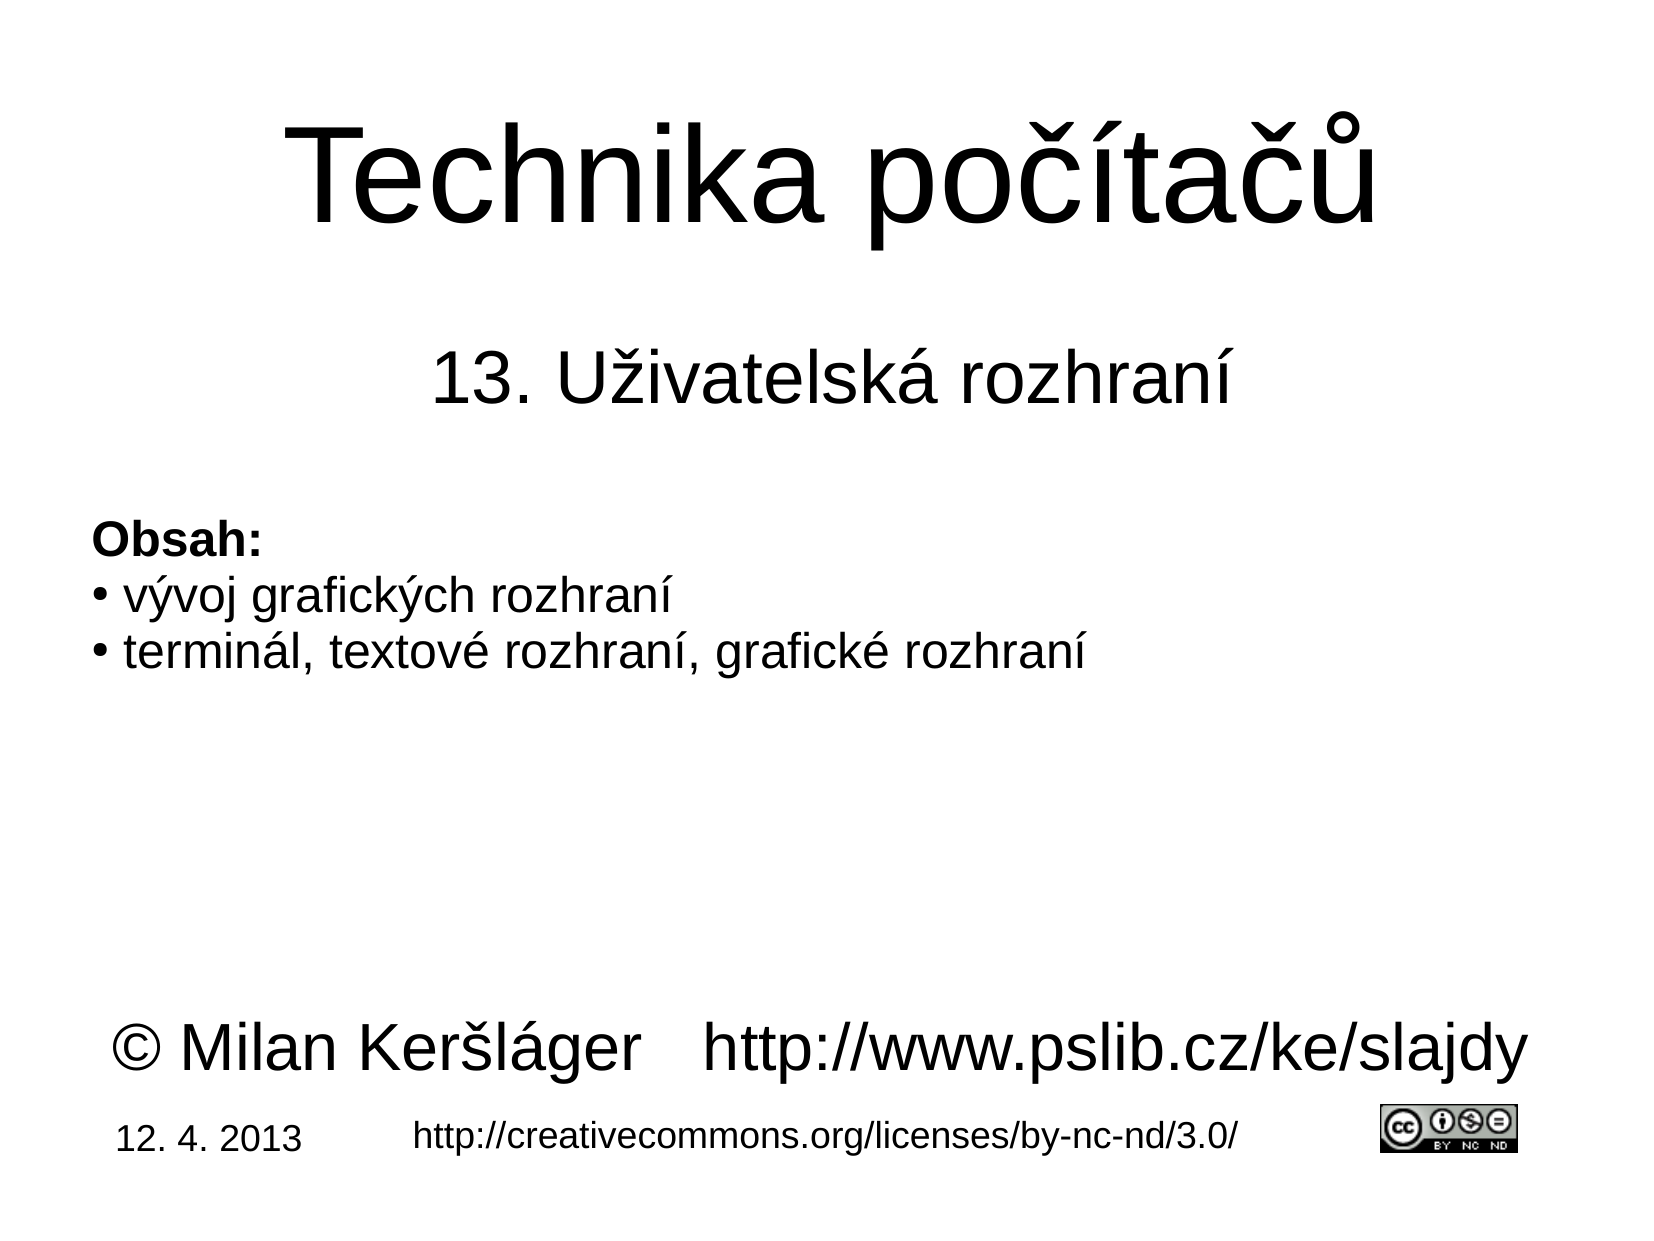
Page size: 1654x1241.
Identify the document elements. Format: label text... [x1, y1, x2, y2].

text_box 12. 4. 2013 [100, 1110, 337, 1168]
list © Milan Keršláger http://www.pslib.cz/ke/slajdy [76, 1009, 1565, 1087]
title Technika počítačů 13. Uživatelská rozhraní [88, 56, 1577, 461]
text_box http://creativecommons.org/licenses/by-nc-nd/3.0/ [339, 1107, 1313, 1165]
picture [1380, 1104, 1518, 1153]
text_box Obsah: vývoj grafických rozhraní terminál, textové rozhraní, grafické rozhraní [76, 503, 1583, 687]
